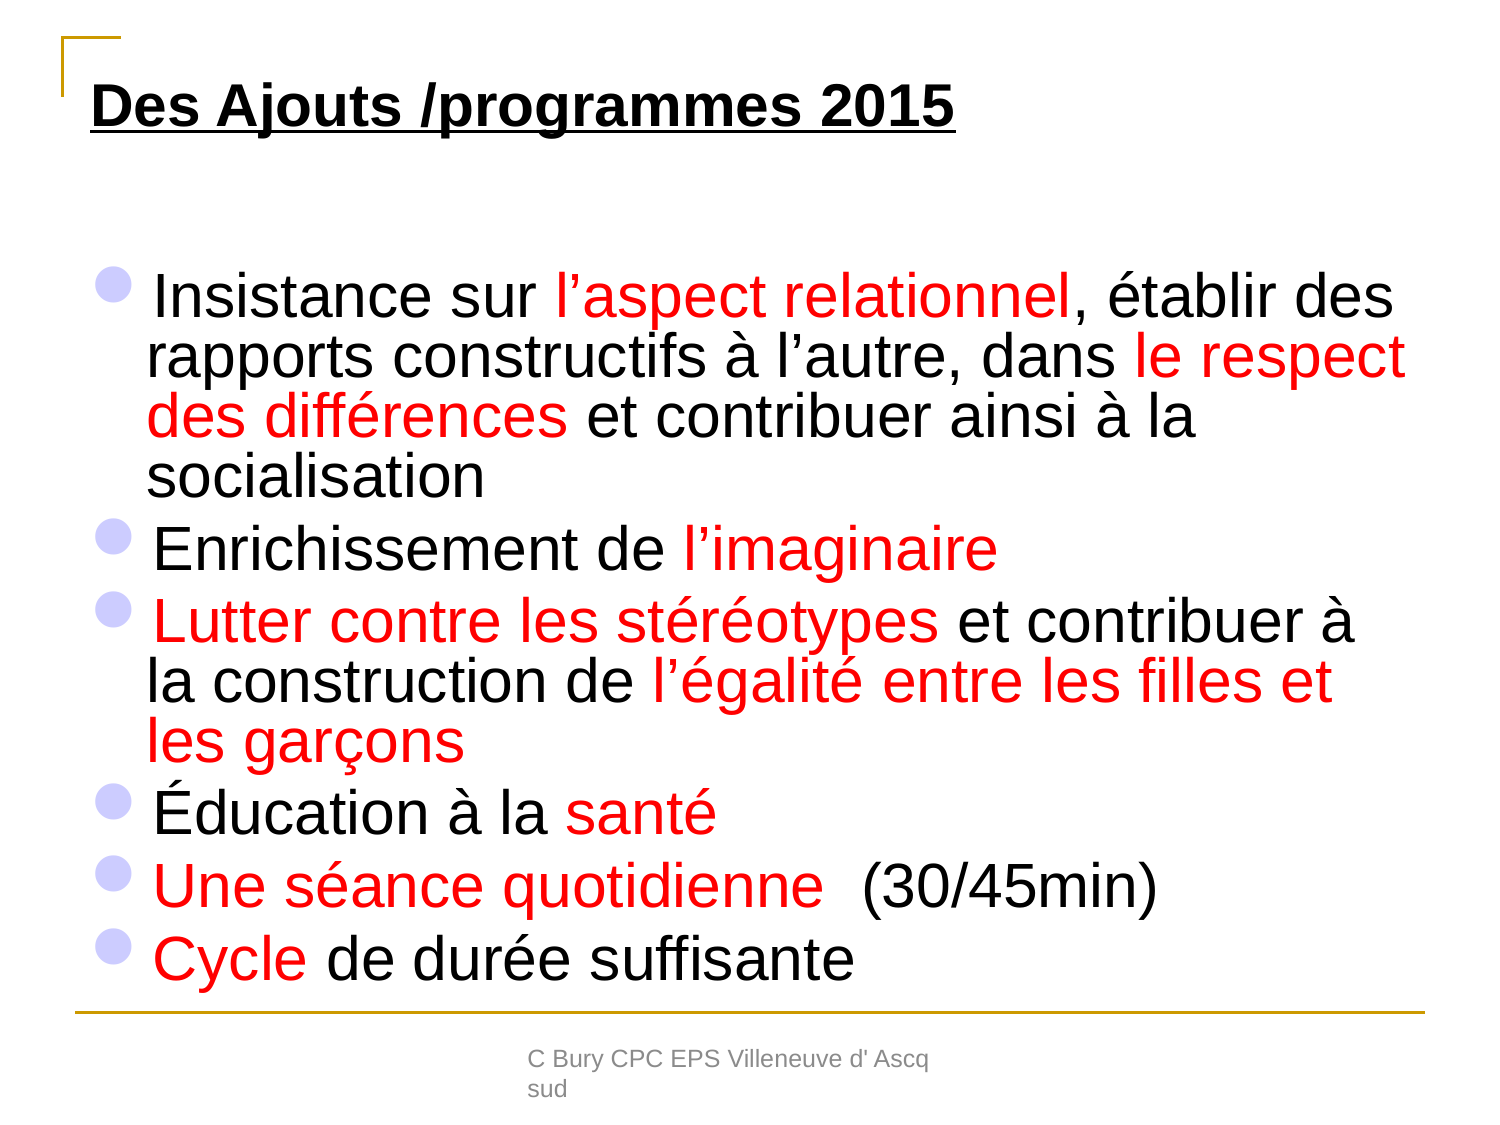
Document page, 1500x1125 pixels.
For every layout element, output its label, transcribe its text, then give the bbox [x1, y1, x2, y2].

footer C Bury CPC EPS Villeneuve d' Ascq sud [512, 1042, 988, 1103]
list Insistance sur l’aspect relationnel, établir des rapports constructifs à l’autre, dans le respect des différences et contribuer ainsi à la socialisation Enrichissement de l’imaginaire Lutter contre les stéréotypes et contribuer à la construction de l’égalité entre les filles et les garçons Éducation à la santé Une séance quotidienne (30/45min) Cycle de durée suffisante [75, 262, 1425, 1006]
title Des Ajouts /programmes 2015 [75, 45, 1425, 233]
